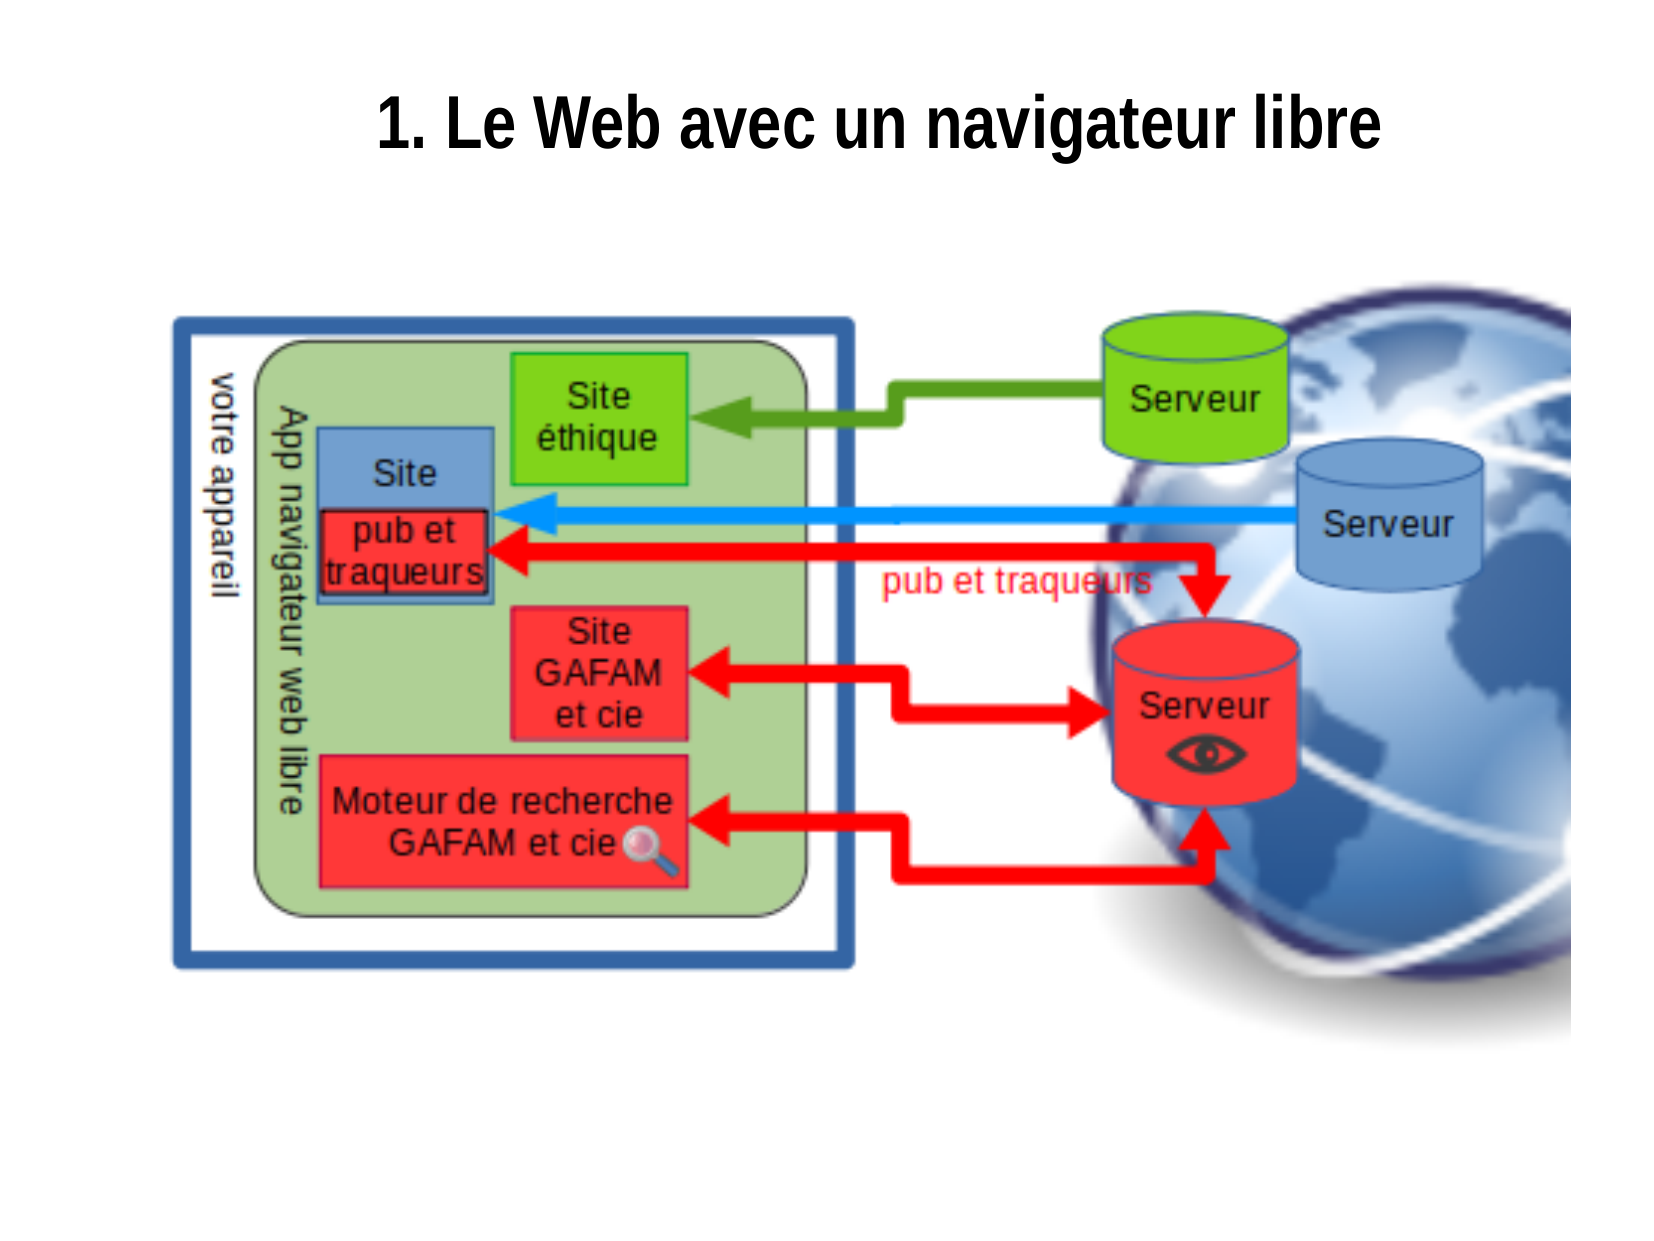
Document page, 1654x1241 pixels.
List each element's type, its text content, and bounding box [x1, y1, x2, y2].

picture [82, 225, 1571, 1062]
title 1. Le Web avec un navigateur libre [188, 47, 1571, 196]
